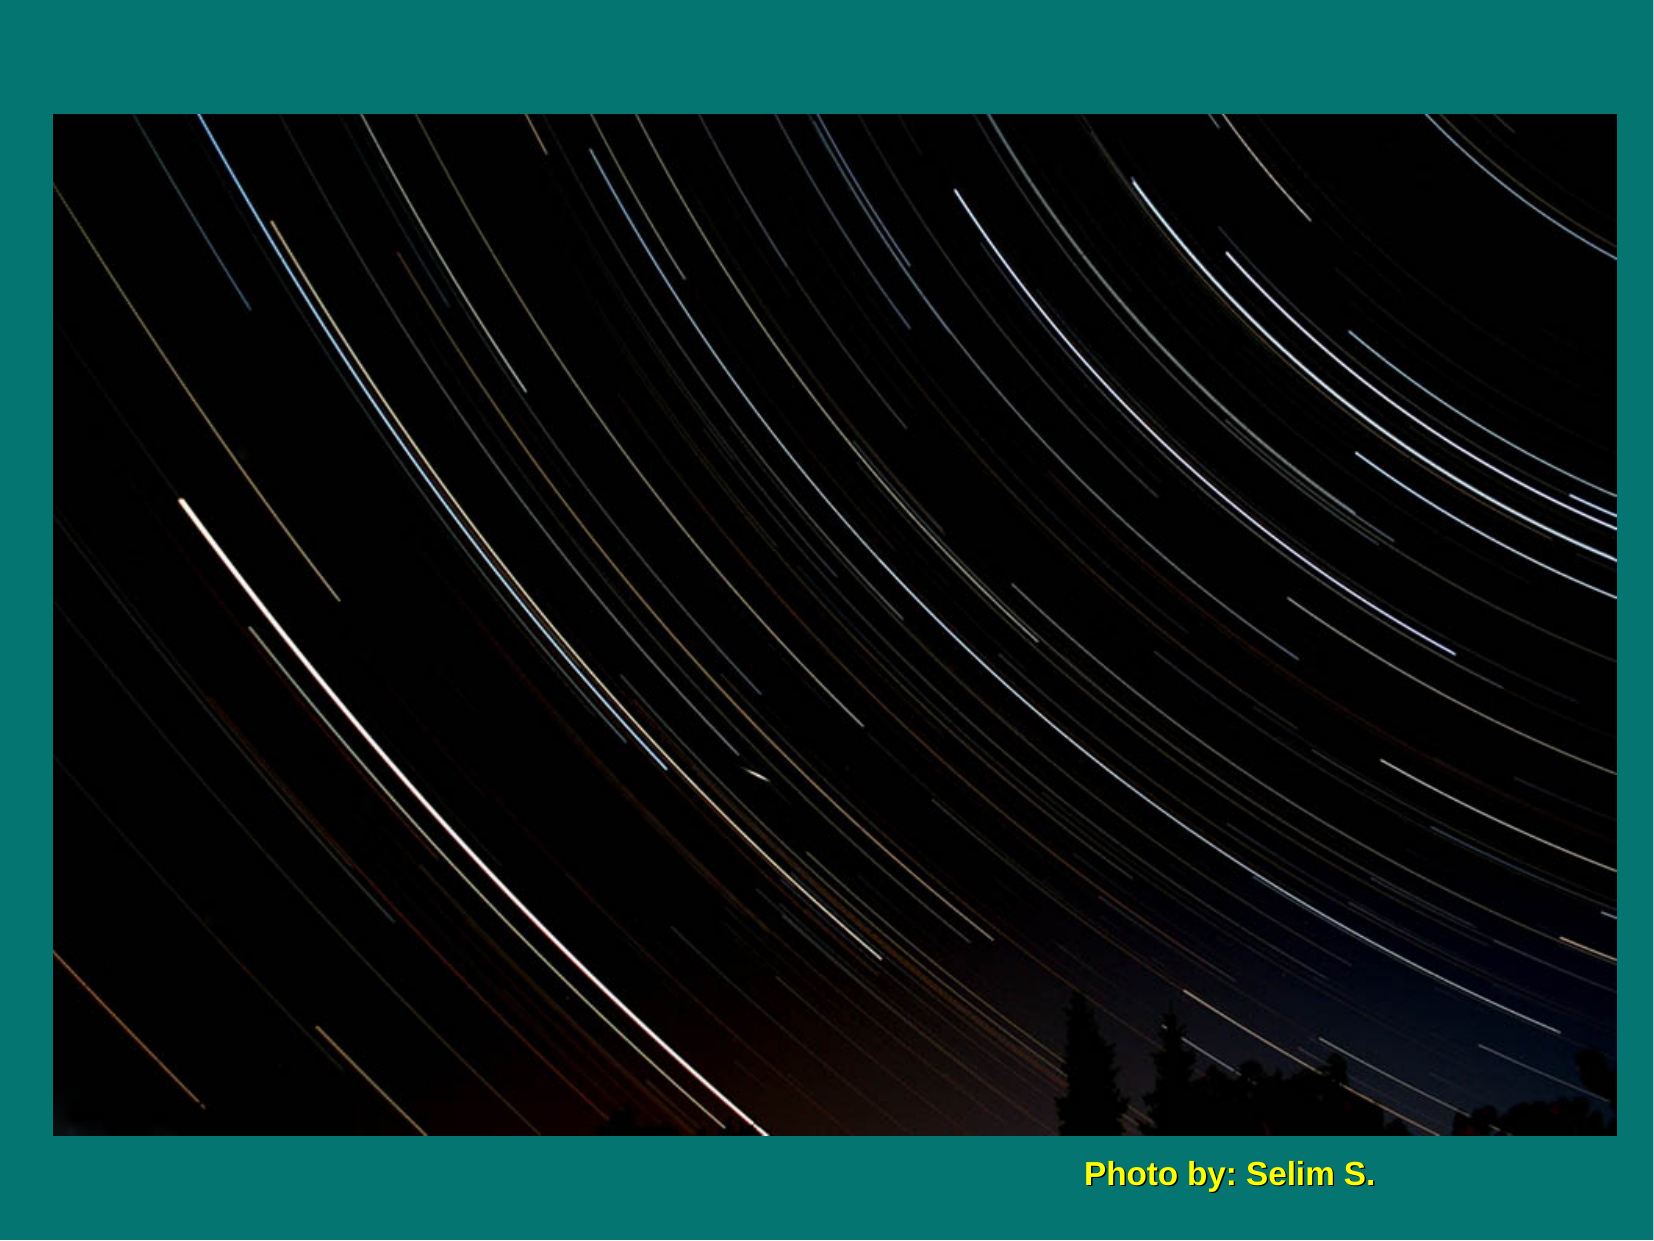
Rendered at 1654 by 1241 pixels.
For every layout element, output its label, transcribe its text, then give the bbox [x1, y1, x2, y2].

picture [53, 114, 1617, 1136]
text_box Photo by: Selim S. [1069, 1147, 1391, 1200]
